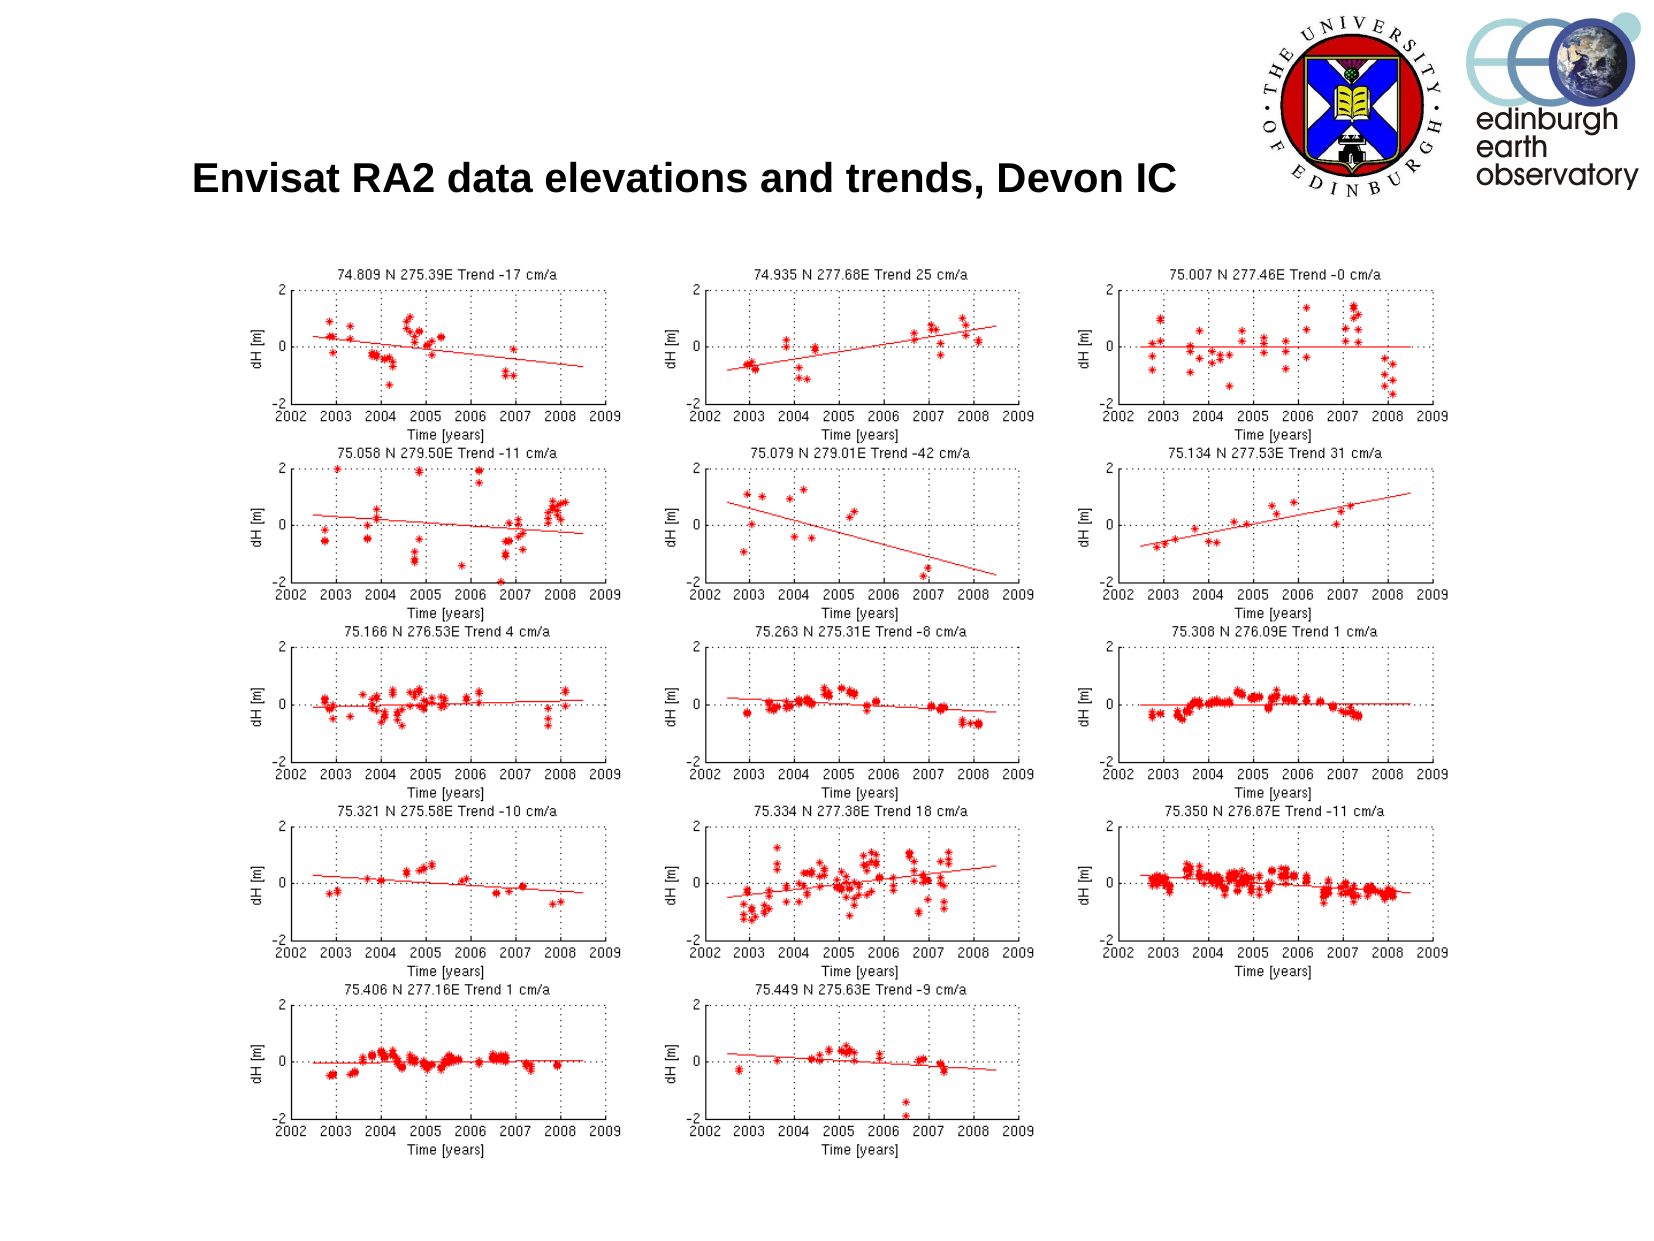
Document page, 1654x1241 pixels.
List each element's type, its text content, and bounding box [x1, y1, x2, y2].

picture [1464, 11, 1642, 191]
picture [100, 206, 1573, 1241]
text_box Envisat RA2 data elevations and trends, Devon IC [177, 147, 1191, 206]
picture [1258, 10, 1447, 201]
